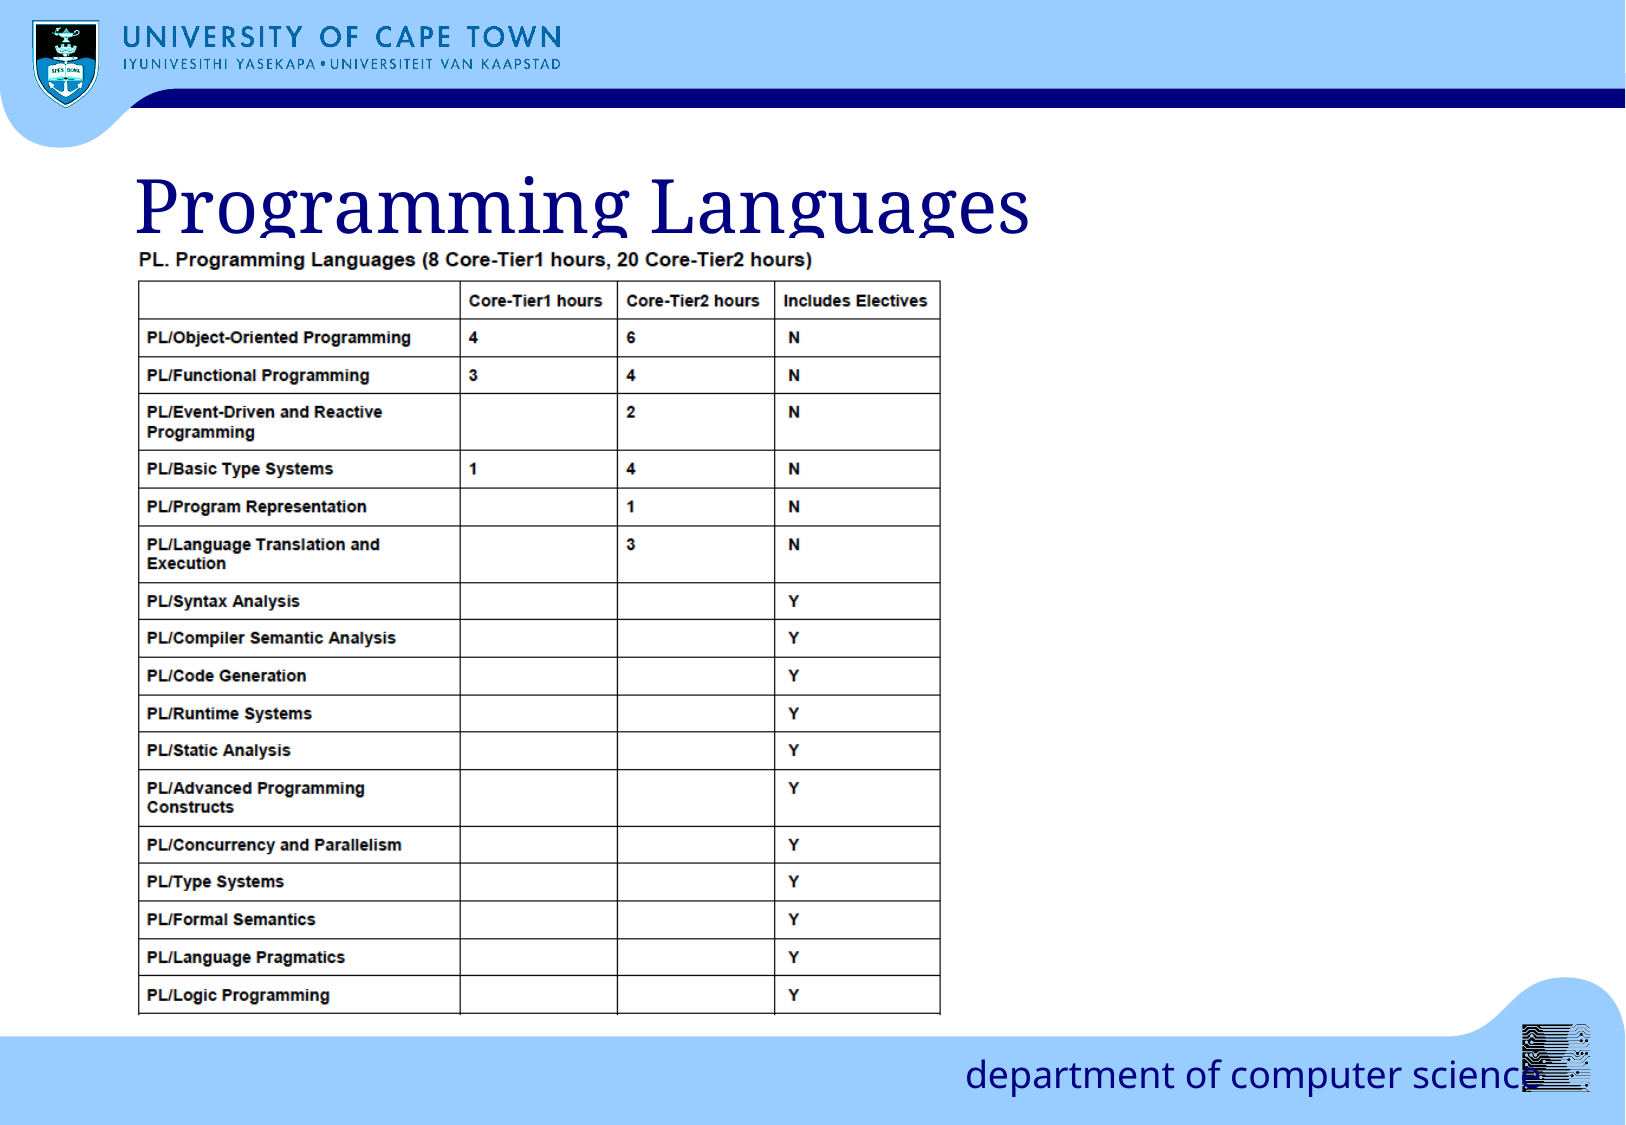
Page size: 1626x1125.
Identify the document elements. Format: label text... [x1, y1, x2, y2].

picture [1522, 1024, 1591, 1092]
picture [32, 20, 100, 109]
picture [1526, 1070, 1536, 1076]
title Programming Languages [134, 140, 1571, 268]
picture [120, 23, 563, 71]
picture [124, 238, 955, 1027]
